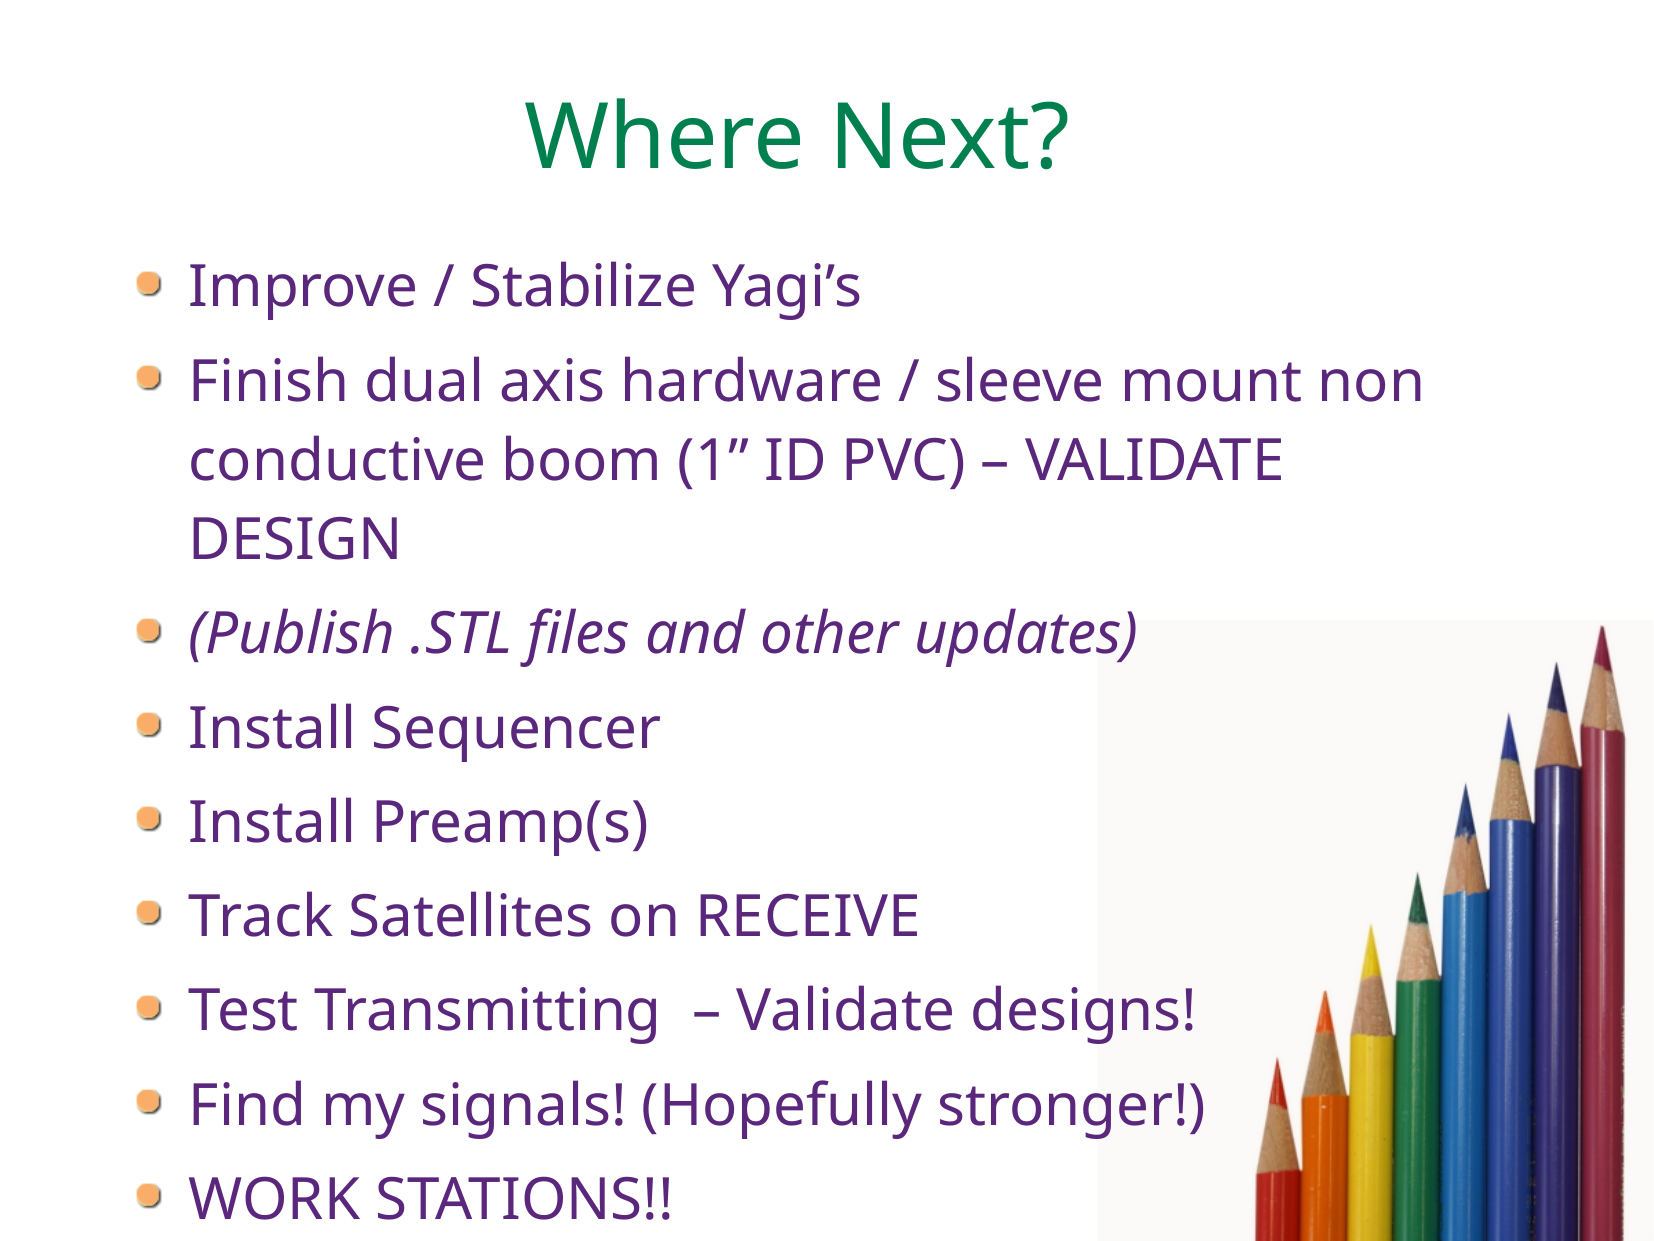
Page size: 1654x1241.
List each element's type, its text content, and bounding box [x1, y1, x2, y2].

picture [0, 0, 1654, 1241]
title Where Next? [118, 29, 1477, 237]
list Improve / Stabilize Yagi’s Finish dual axis hardware / sleeve mount non conductive boom (1” ID PVC) – VALIDATE DESIGN (Publish .STL files and other updates) Install Sequencer Install Preamp(s) Track Satellites on RECEIVE Test Transmitting – Validate designs! Find my signals! (Hopefully stronger!) WORK STATIONS!! [118, 244, 1477, 1097]
